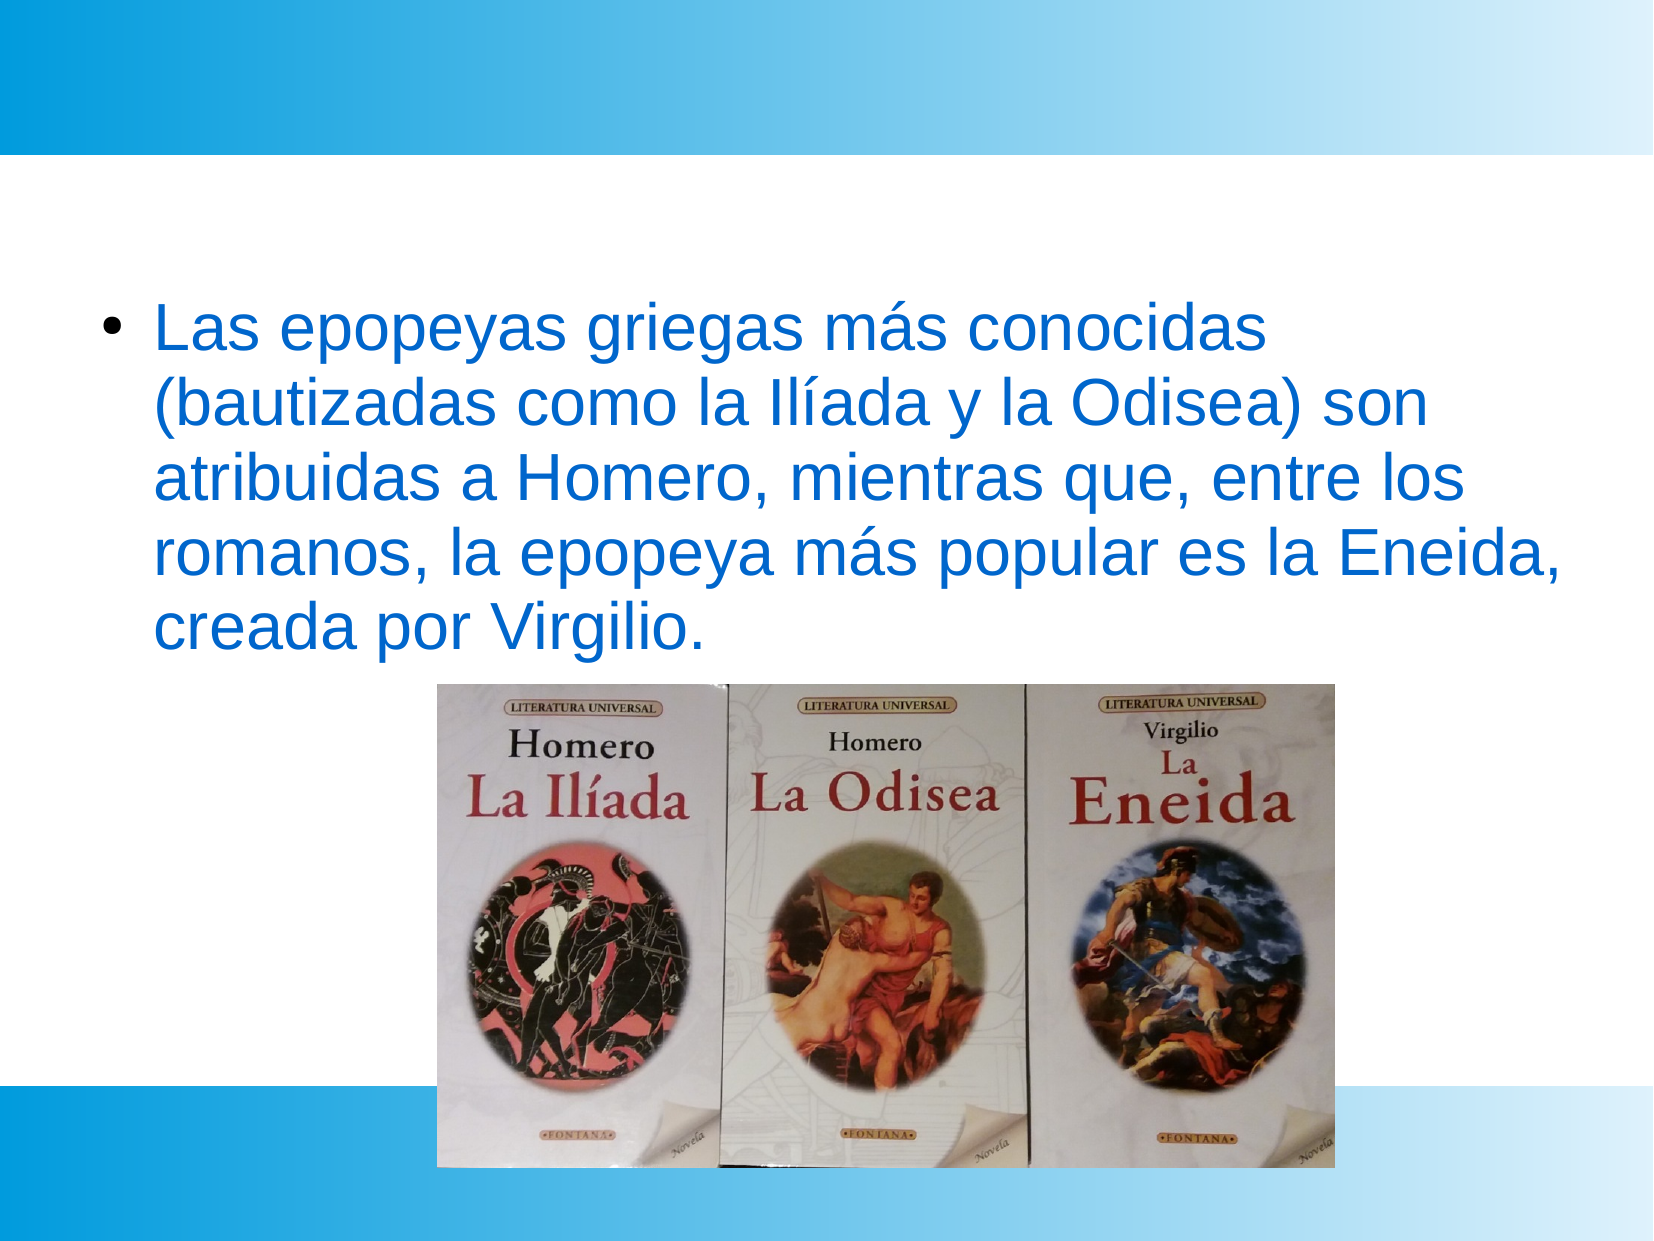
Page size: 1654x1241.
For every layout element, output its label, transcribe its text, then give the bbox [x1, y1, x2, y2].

list Las epopeyas griegas más conocidas (bautizadas como la Ilíada y la Odisea) son atribuidas a Homero, mientras que, entre los romanos, la epopeya más popular es la Eneida, creada por Virgilio. [82, 290, 1571, 1010]
picture [437, 684, 1335, 1168]
